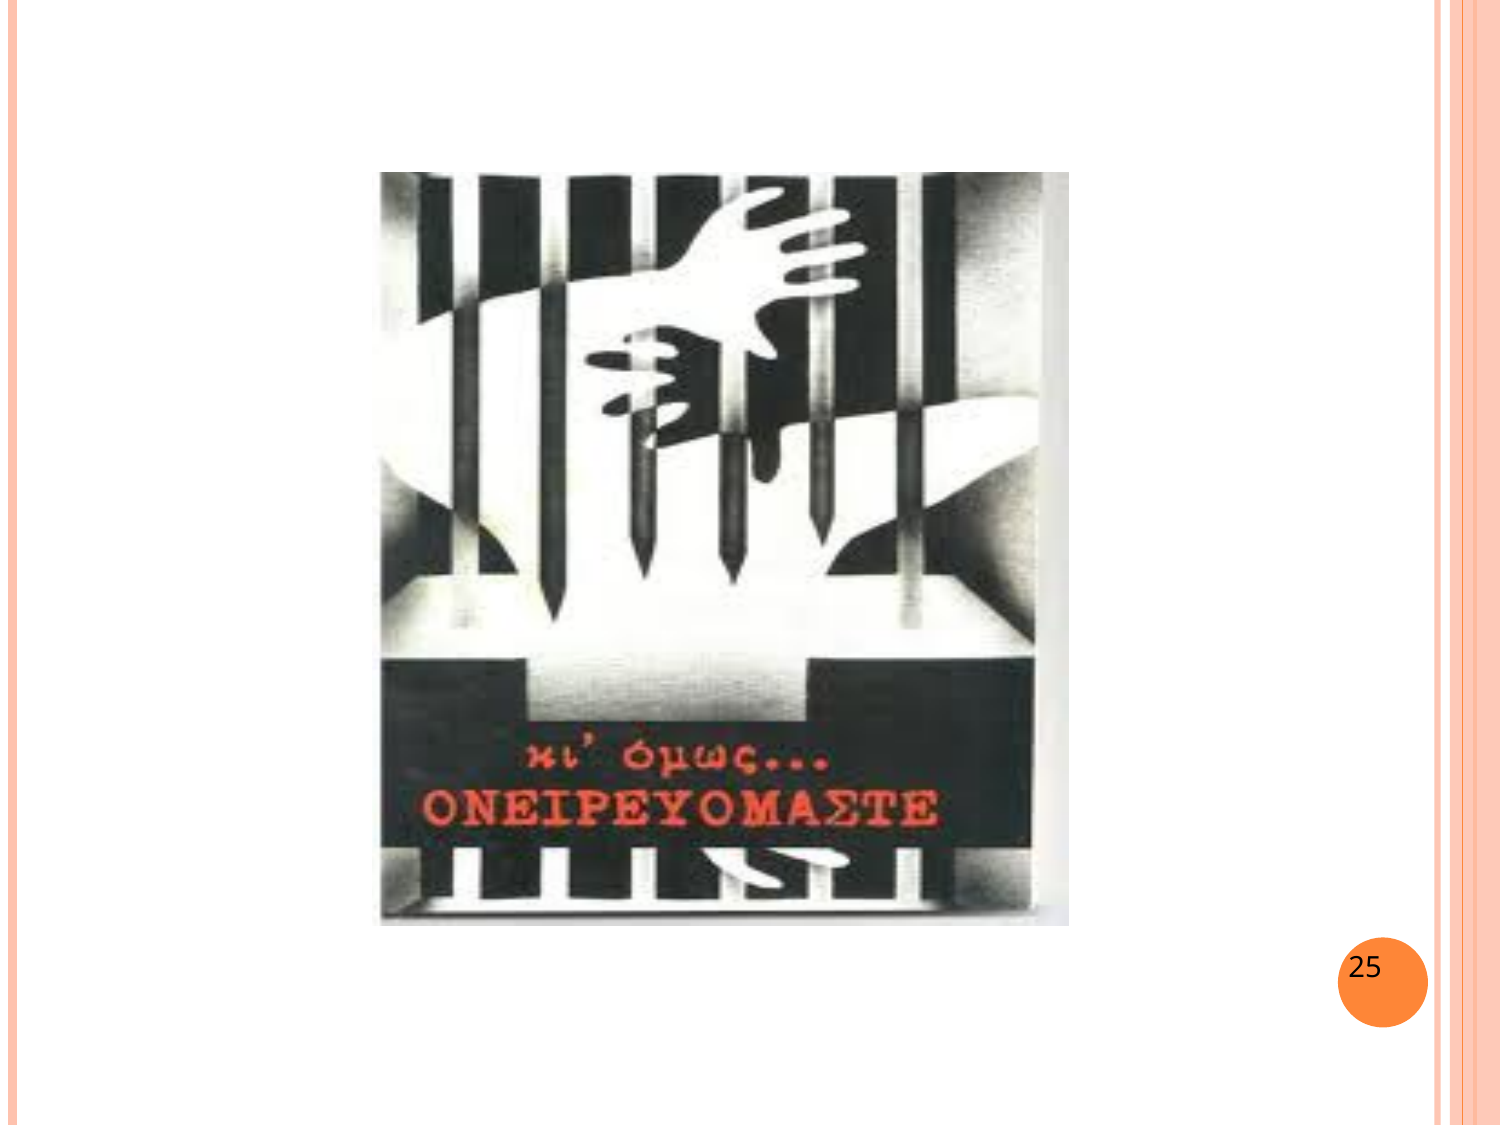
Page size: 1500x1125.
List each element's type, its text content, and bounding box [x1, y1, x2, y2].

picture [371, 171, 1069, 926]
slide_number <αριθμός> [1333, 940, 1434, 1027]
